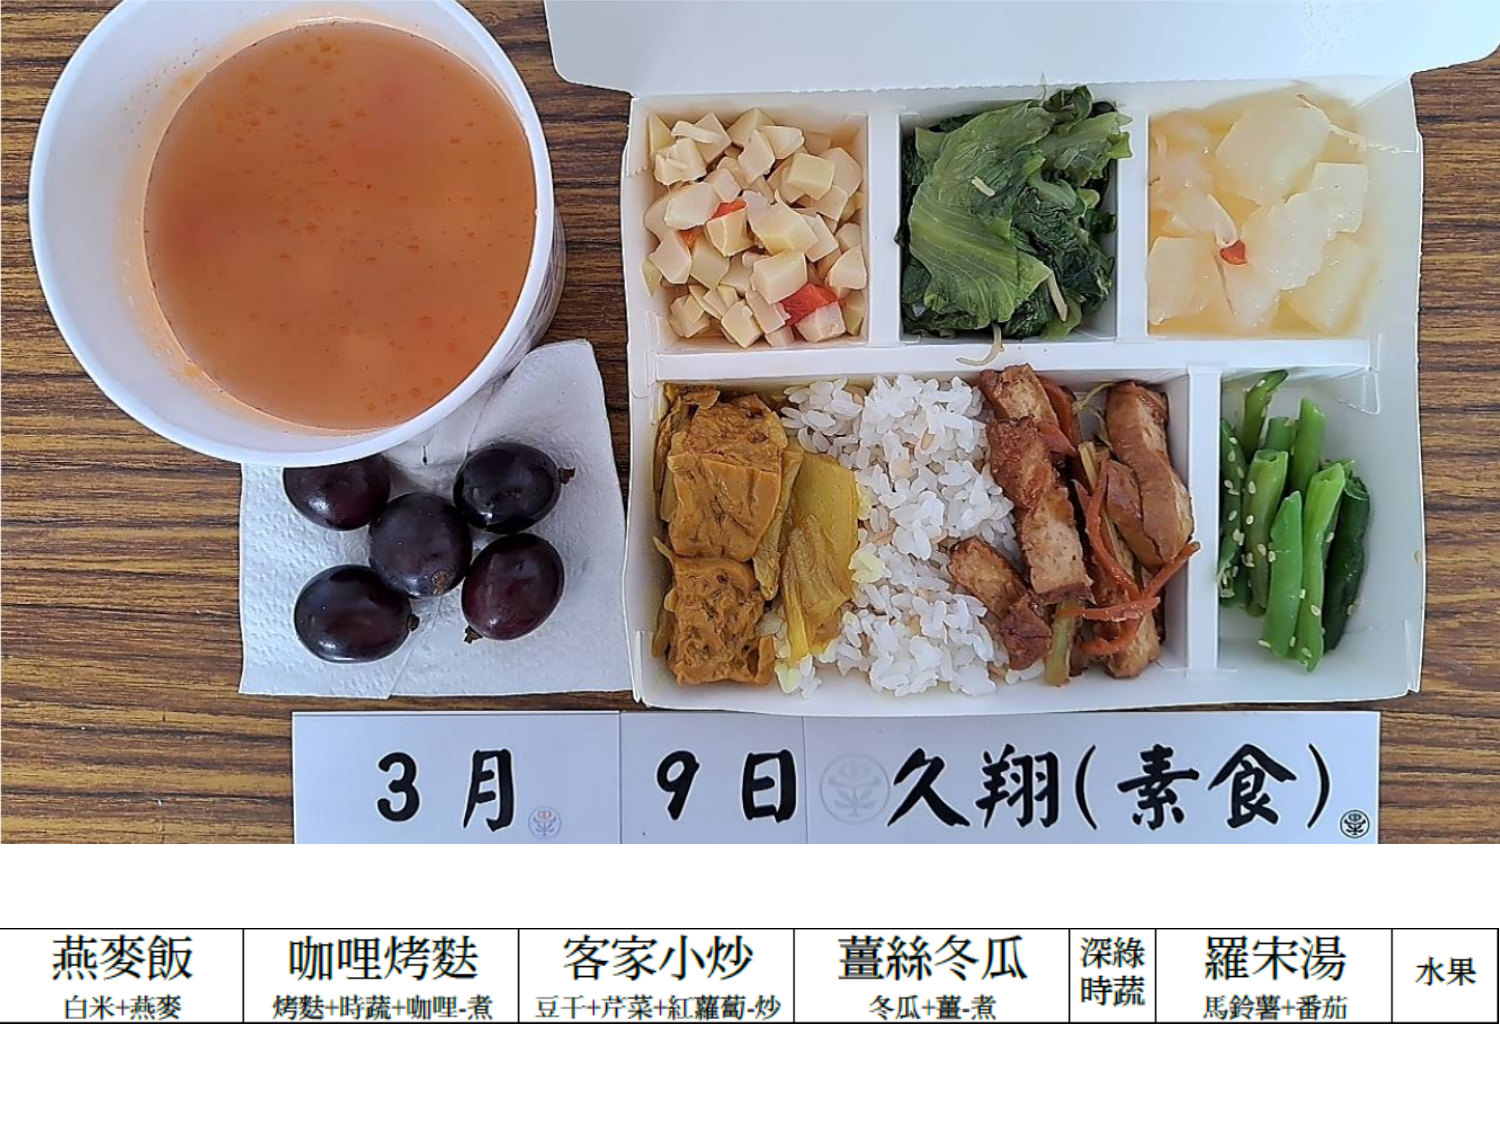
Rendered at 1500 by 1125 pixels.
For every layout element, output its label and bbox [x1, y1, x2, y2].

picture [0, 928, 1499, 1024]
picture [0, 0, 1500, 844]
